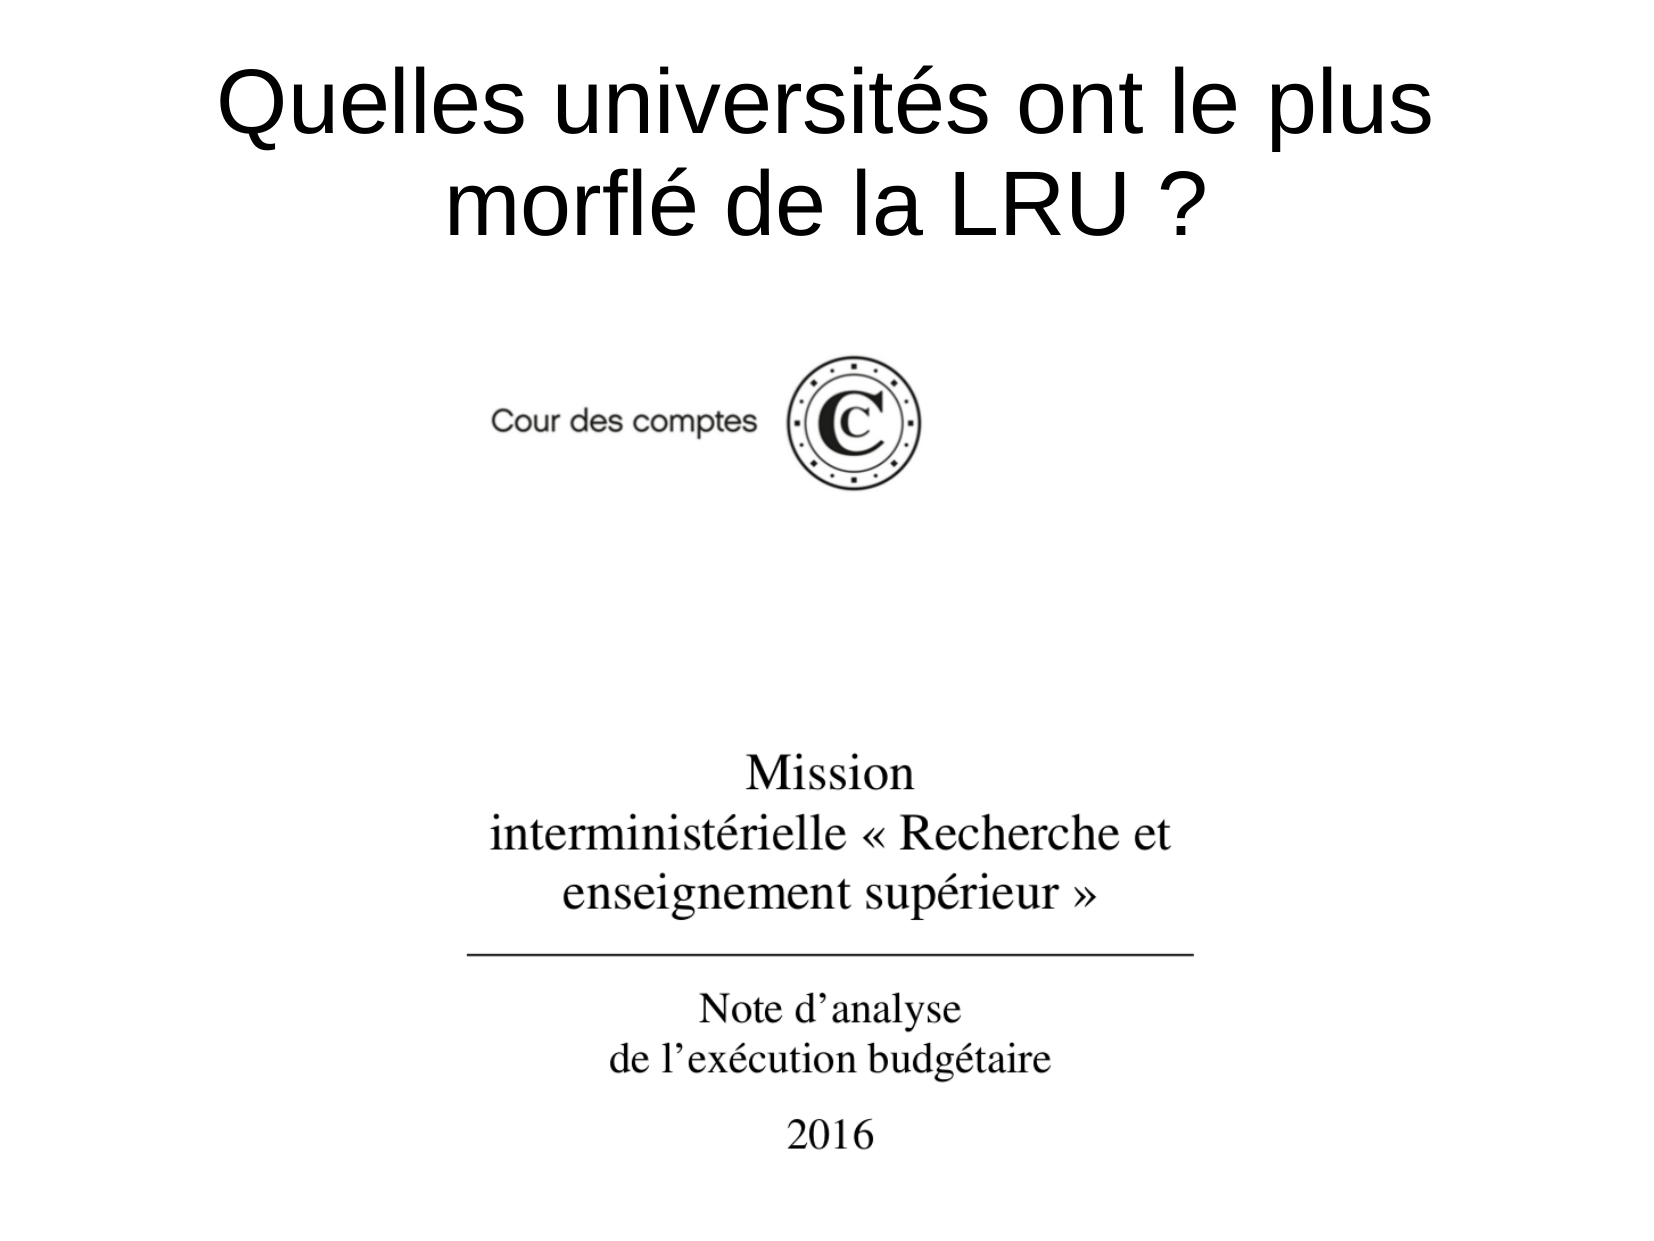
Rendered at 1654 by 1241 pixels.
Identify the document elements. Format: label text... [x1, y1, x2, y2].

picture [443, 323, 1210, 1193]
title Quelles universités ont le plus morflé de la LRU ? [82, 49, 1571, 257]
